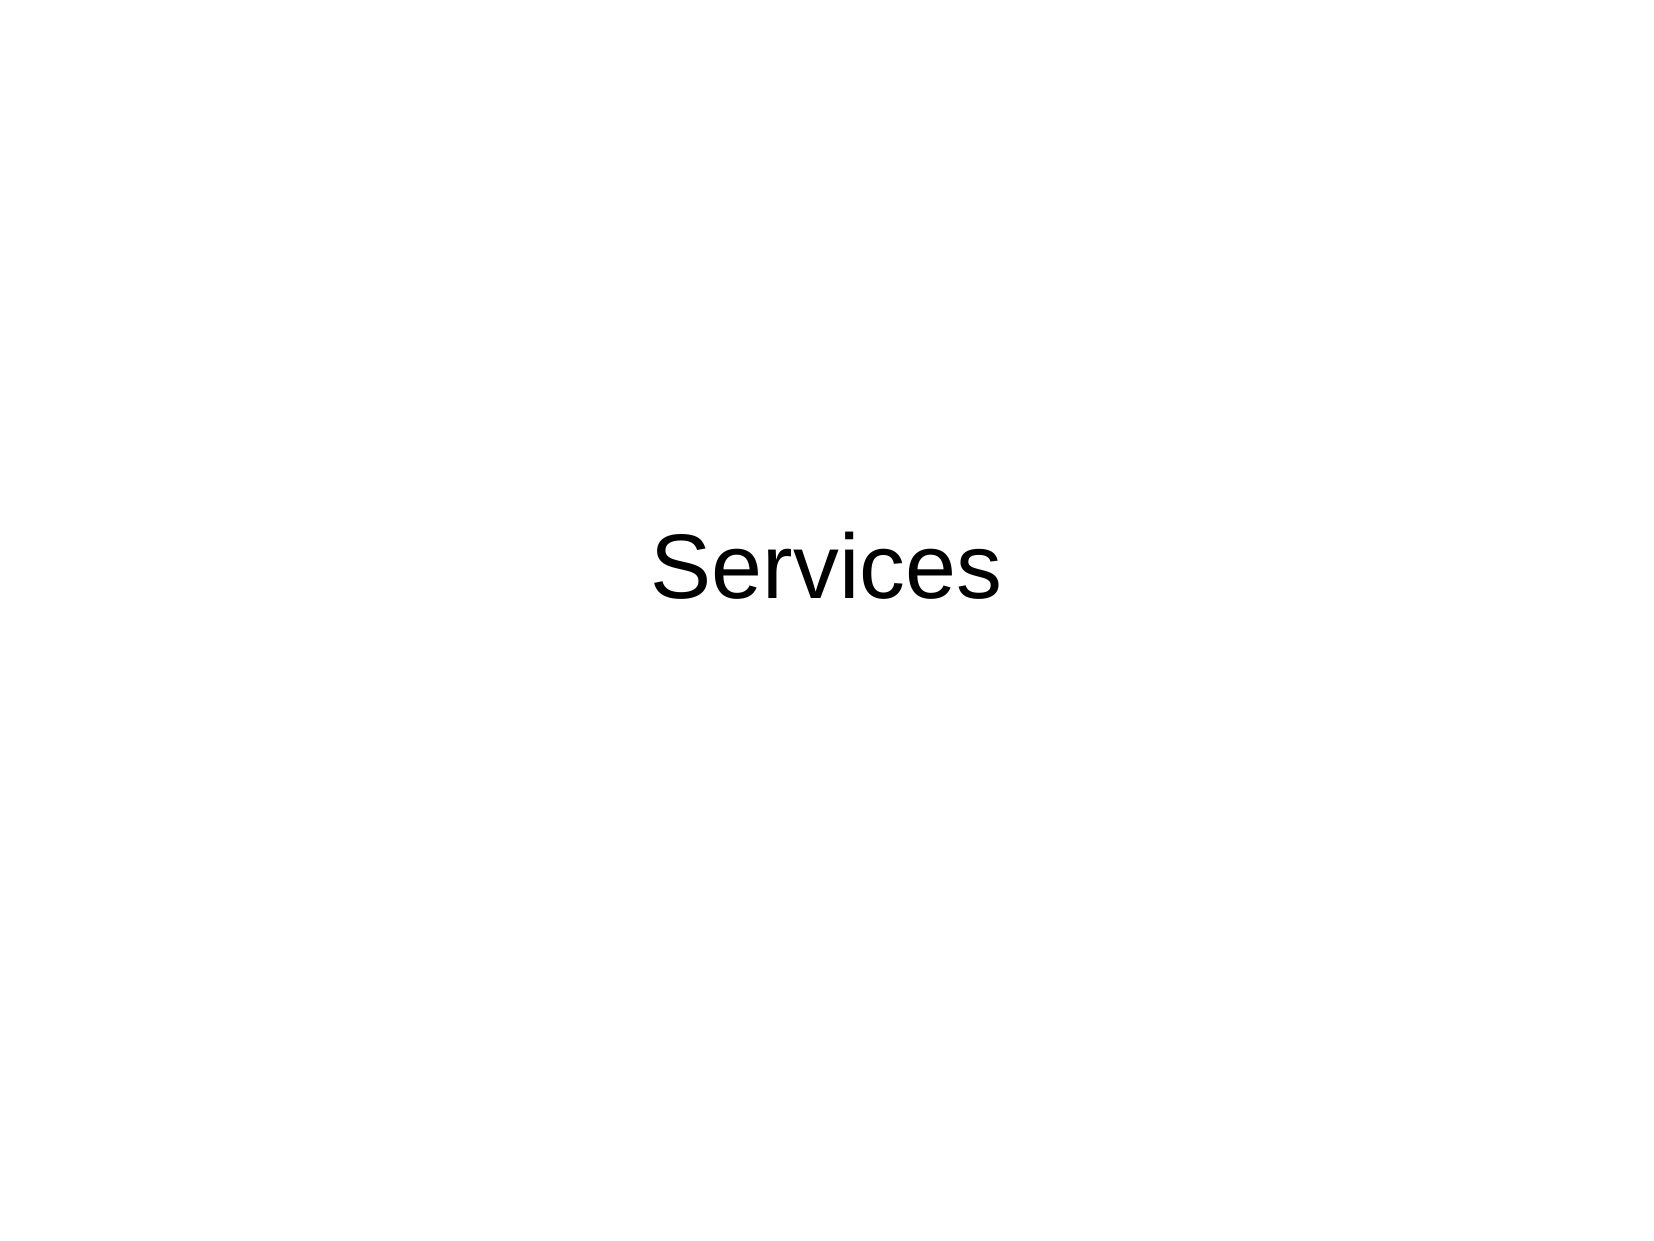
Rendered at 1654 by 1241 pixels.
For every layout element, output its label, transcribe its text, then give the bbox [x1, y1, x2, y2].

title Services [82, 462, 1571, 670]
